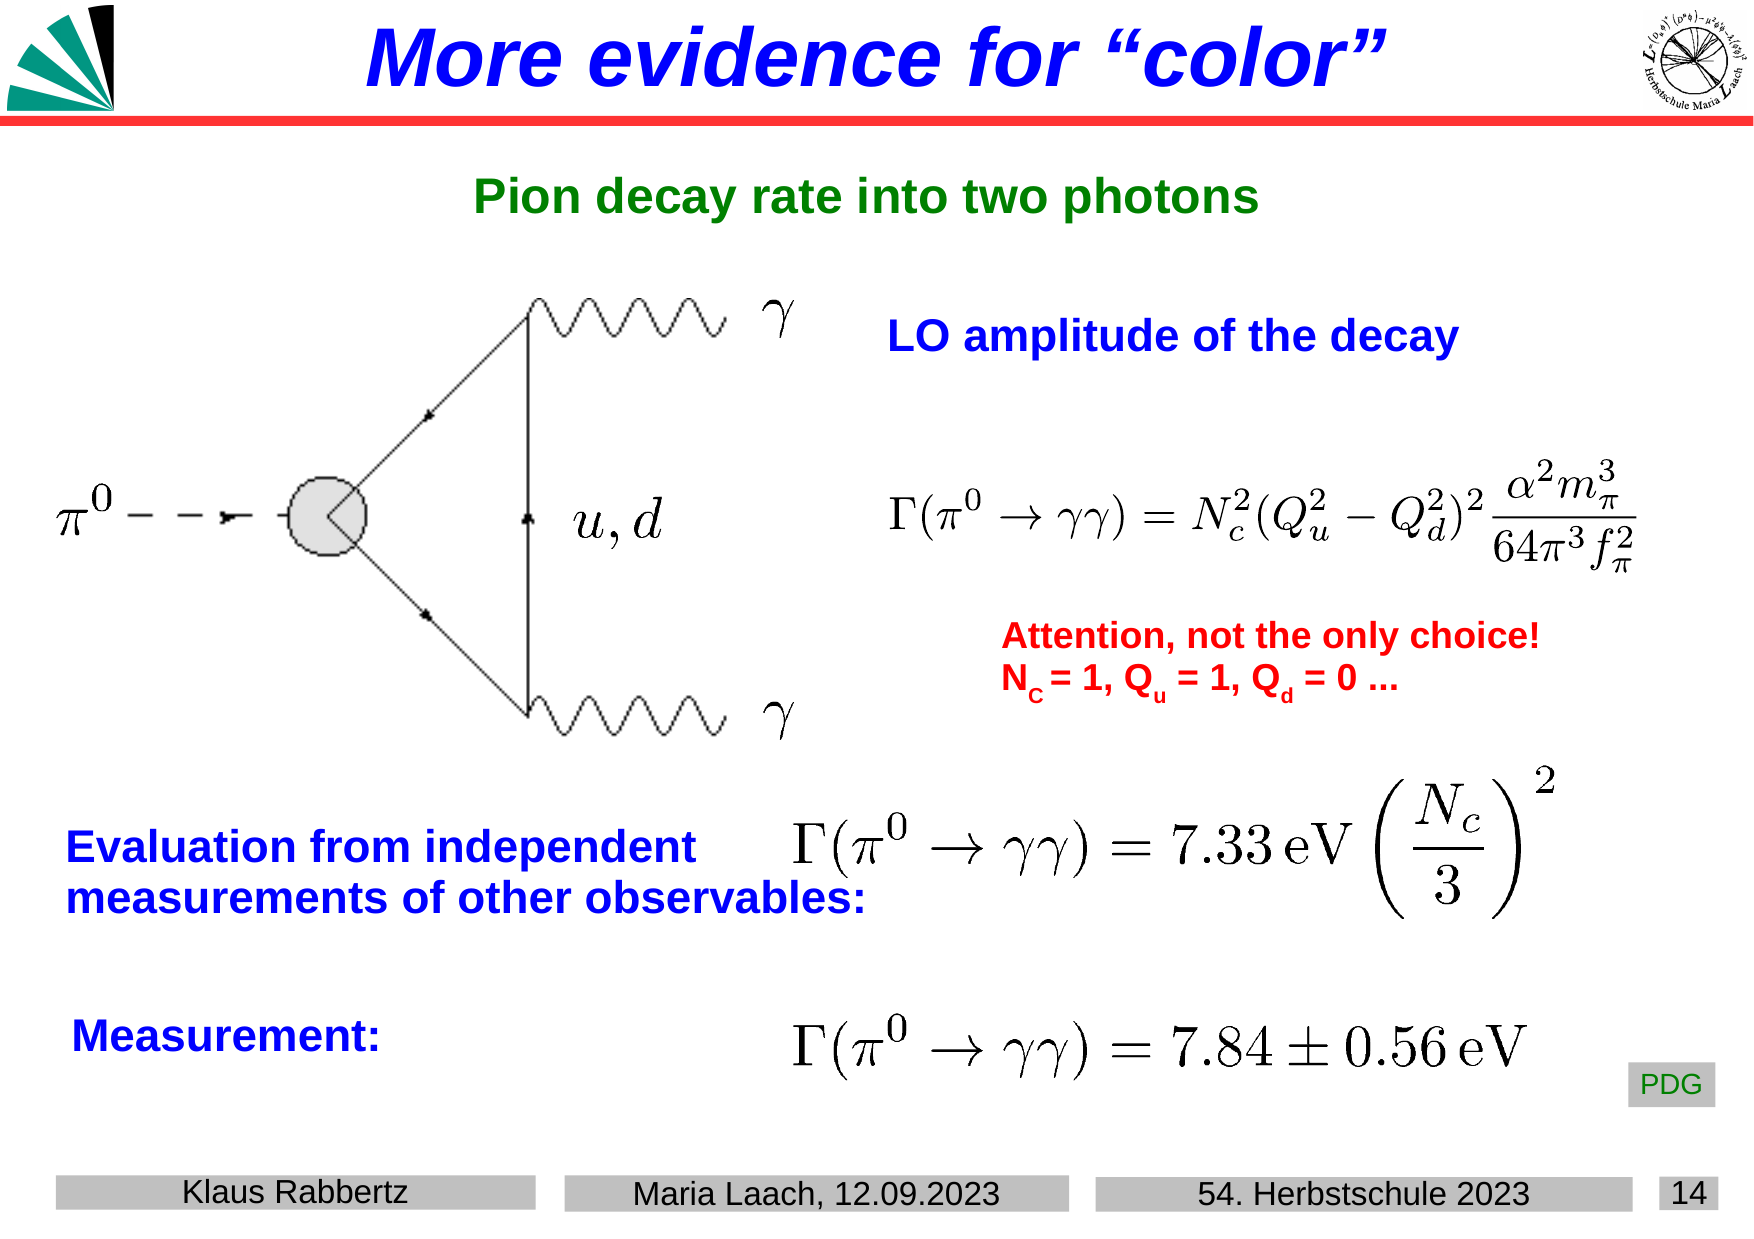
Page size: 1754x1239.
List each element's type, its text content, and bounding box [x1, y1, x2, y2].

text_box Measurement: [59, 1004, 394, 1068]
picture [751, 292, 805, 346]
list Pion decay rate into two photons [474, 168, 1280, 231]
picture [1643, 10, 1747, 110]
picture [7, 5, 114, 112]
title More evidence for “color” [124, 0, 1629, 116]
picture [888, 459, 1637, 573]
picture [752, 694, 805, 747]
picture [50, 478, 121, 544]
text_box LO amplitude of the decay [875, 304, 1473, 368]
text_box Attention, not the only choice! NC = 1, Qu = 1, Qd = 0 ... [989, 608, 1554, 721]
text_box Evaluation from independent measurements of other observables: [53, 815, 880, 930]
picture [787, 760, 1564, 924]
text_box PDG [1628, 1062, 1716, 1108]
picture [787, 1008, 1535, 1085]
picture [126, 298, 732, 739]
